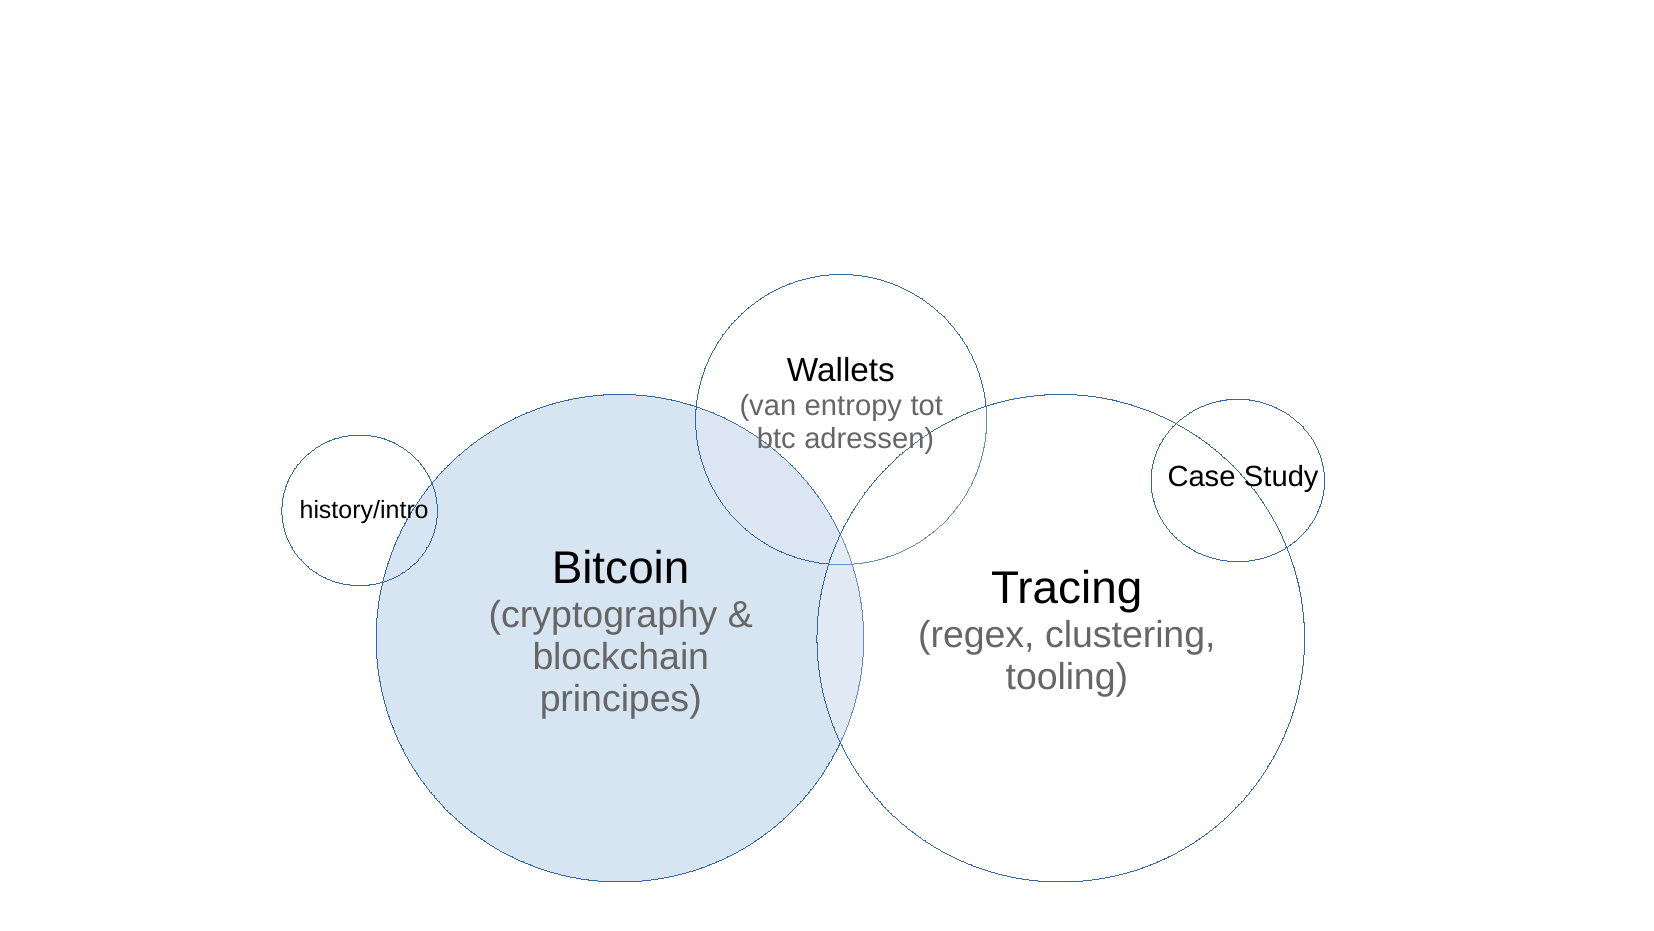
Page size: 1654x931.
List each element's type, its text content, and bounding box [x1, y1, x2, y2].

text_box [716, 274, 966, 344]
text_box [285, 394, 1322, 882]
text_box Case Study [1141, 452, 1345, 501]
text_box Tracing (regex, clustering, tooling) [882, 555, 1252, 738]
text_box history/intro [262, 488, 466, 536]
text_box Bitcoin (cryptography & blockchain principes) [449, 534, 793, 727]
text_box Wallets (van entropy tot btc adressen) [676, 344, 1015, 509]
